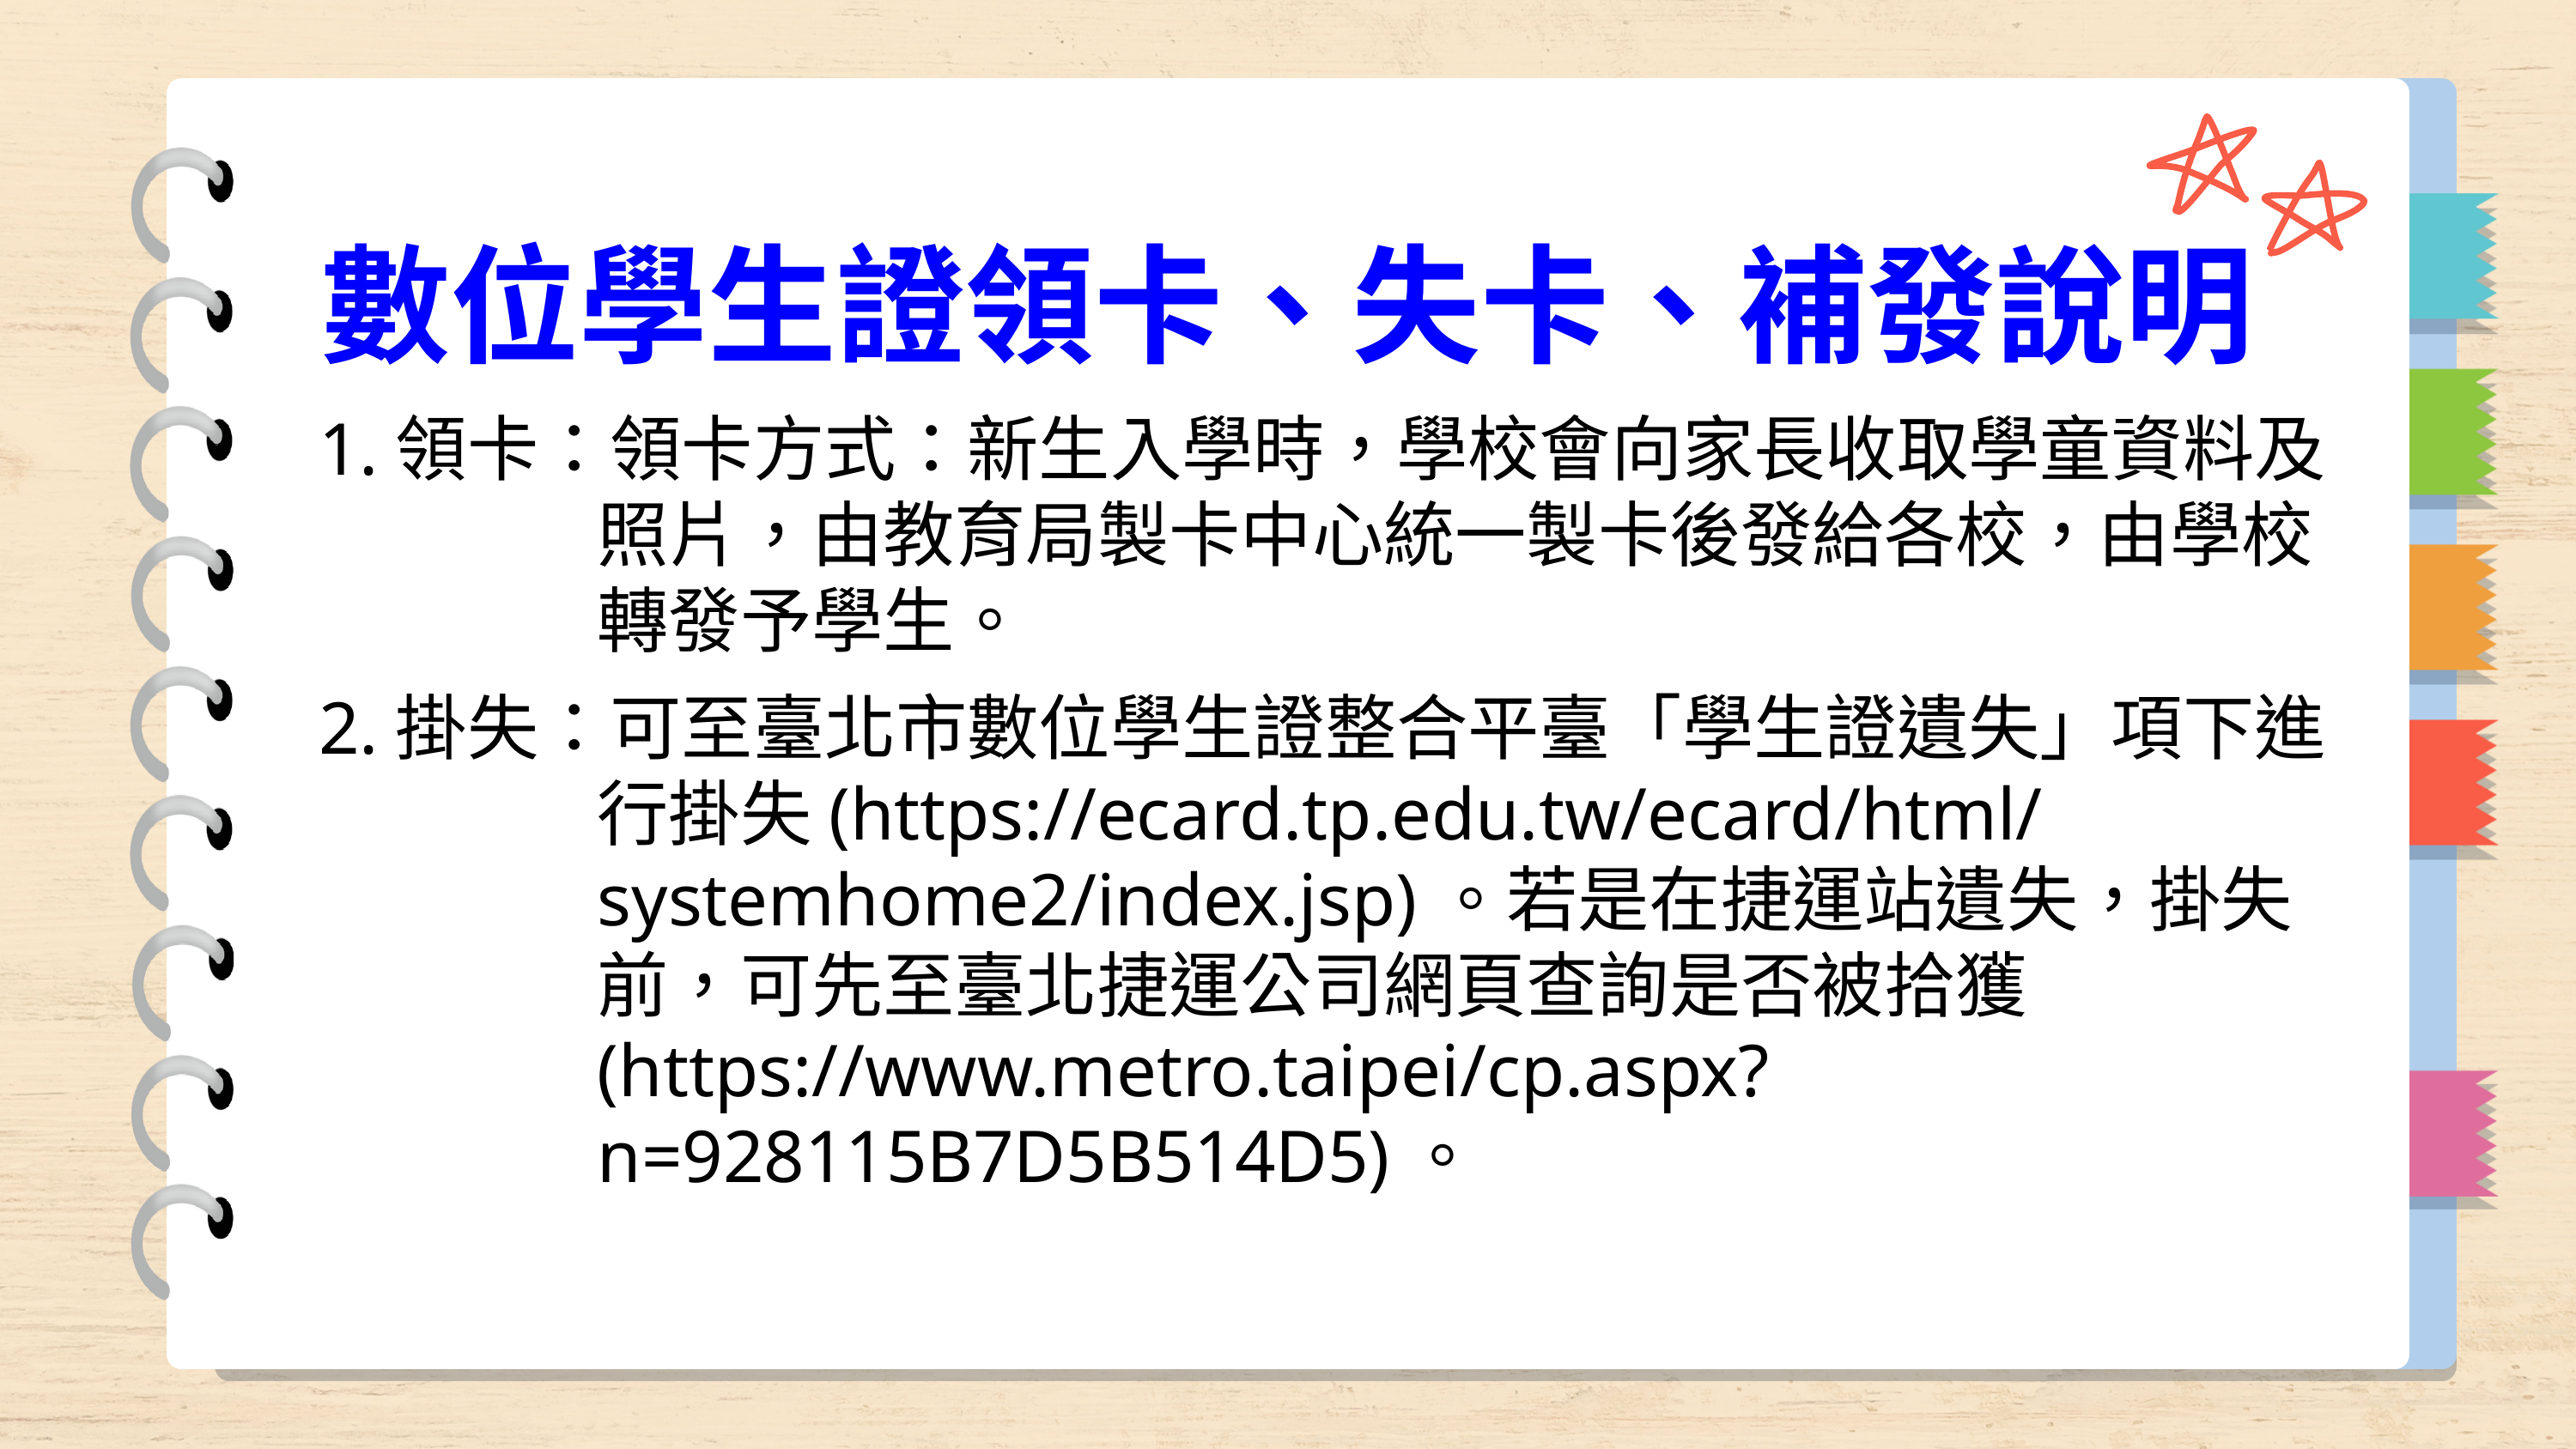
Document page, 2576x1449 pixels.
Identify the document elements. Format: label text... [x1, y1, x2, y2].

text_box 數位學生證領卡、失卡、補發說明 [321, 224, 2281, 381]
text_box [130, 148, 234, 1301]
text_box 1.領卡：領卡方式：新生入學時，學校會向家長收取學童資料及照片，由教育局製卡中心統一製卡後發給各校，由學校轉發予學生。 2.掛失：可至臺北市數位學生證整合平臺「學生證遺失」項下進行掛失(https://ecard.tp.edu.tw/ecard/html/systemhome2/index.jsp)。若是在捷運站遺失，掛失前，可先至臺北捷運公司網頁查詢是否被拾獲(https://www.metro.taipei/cp.aspx?n=928115B7D5B514D5)。 [306, 397, 2351, 1320]
text_box [2146, 112, 2368, 258]
